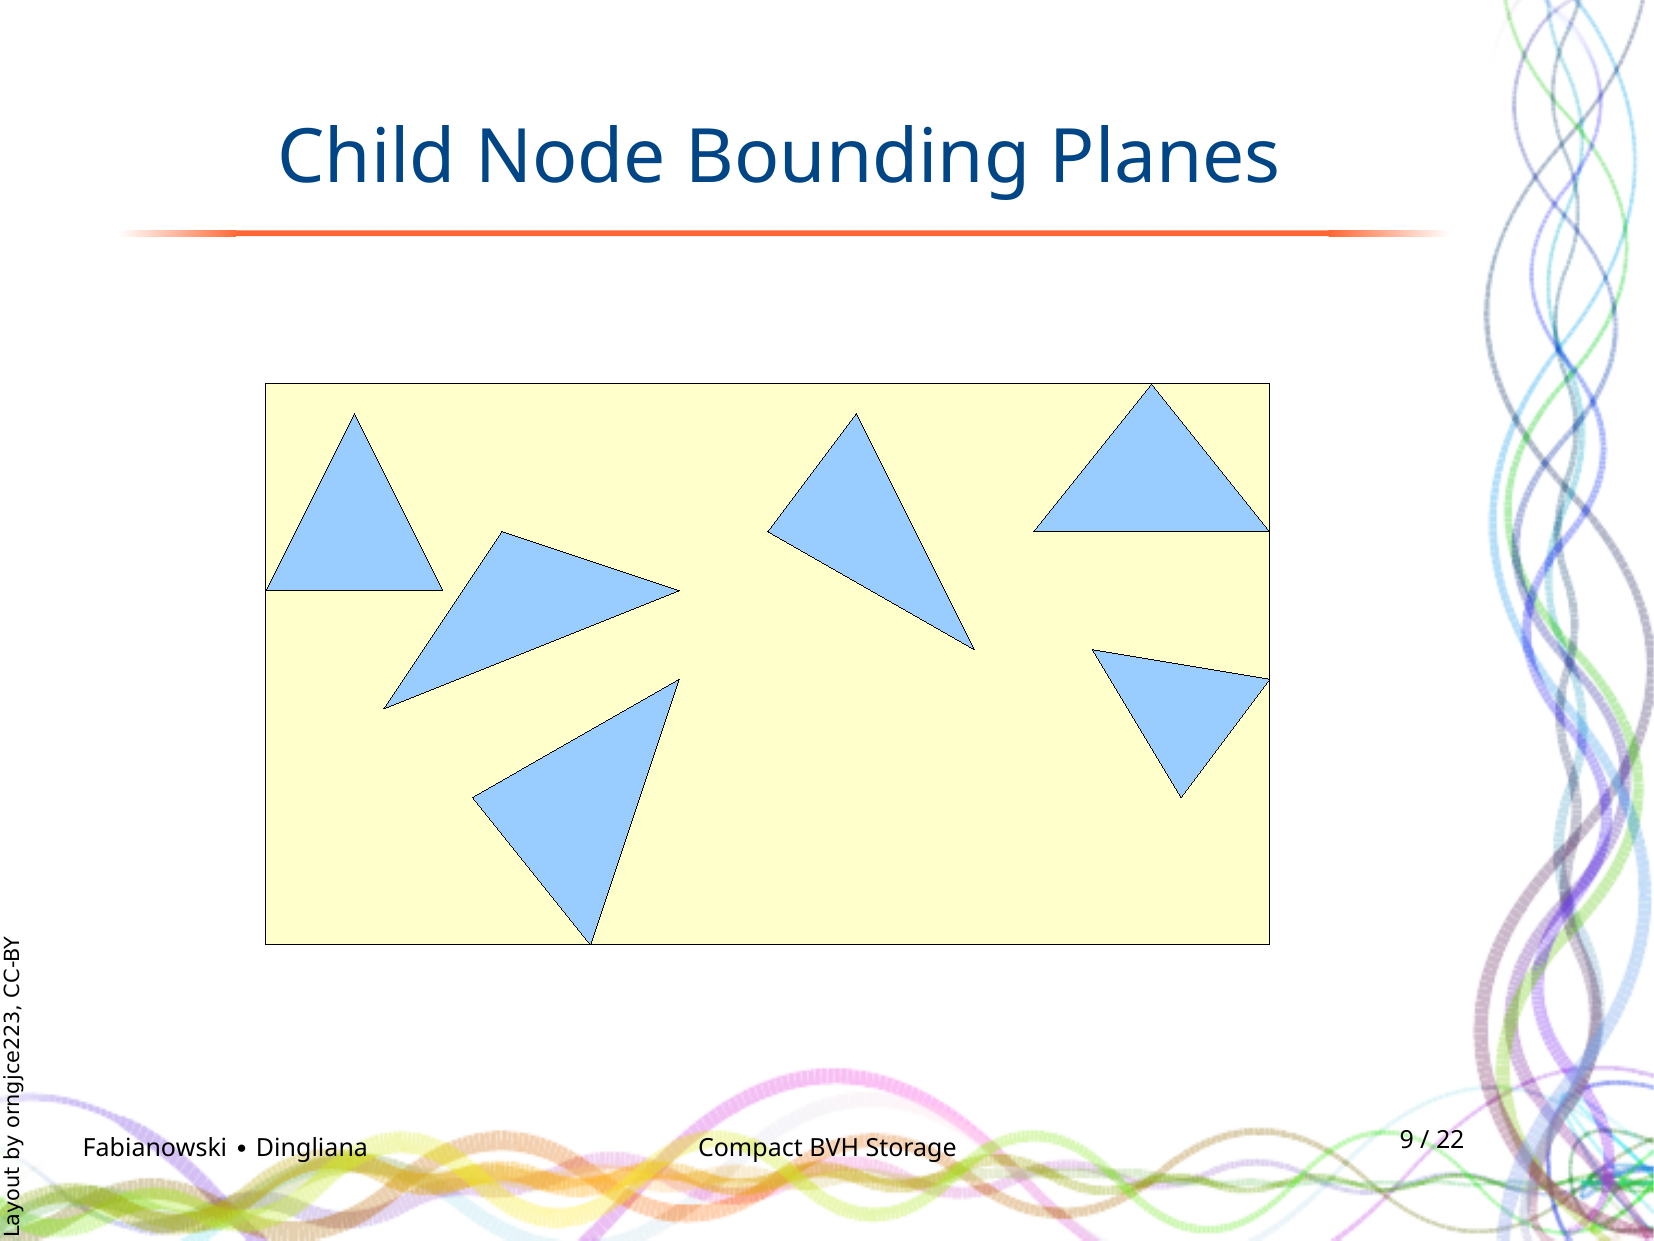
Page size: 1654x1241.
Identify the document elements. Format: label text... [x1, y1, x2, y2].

text_box [265, 383, 1270, 945]
text_box 9 / 22 [1346, 1122, 1477, 1153]
title Child Node Bounding Planes [82, 49, 1477, 257]
picture [0, 0, 1654, 1241]
